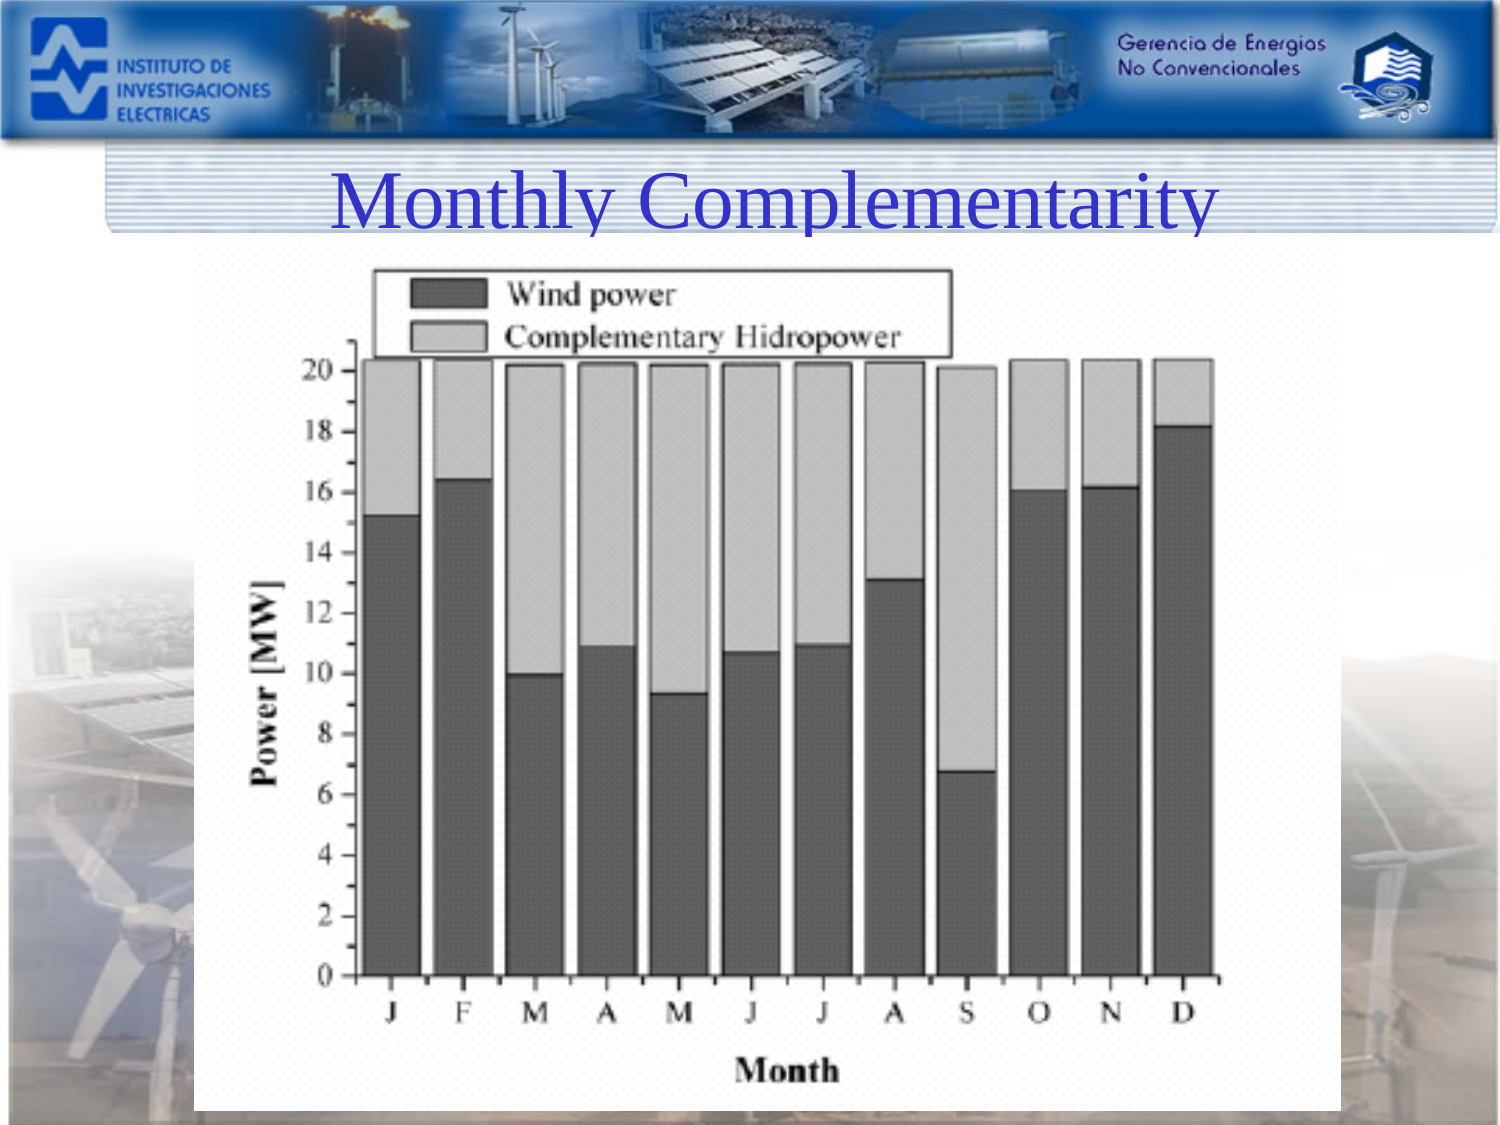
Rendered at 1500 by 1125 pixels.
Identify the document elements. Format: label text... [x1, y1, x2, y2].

picture [0, 237, 1500, 1125]
picture [0, 0, 1500, 233]
title Monthly Complementarity [100, 137, 1451, 242]
